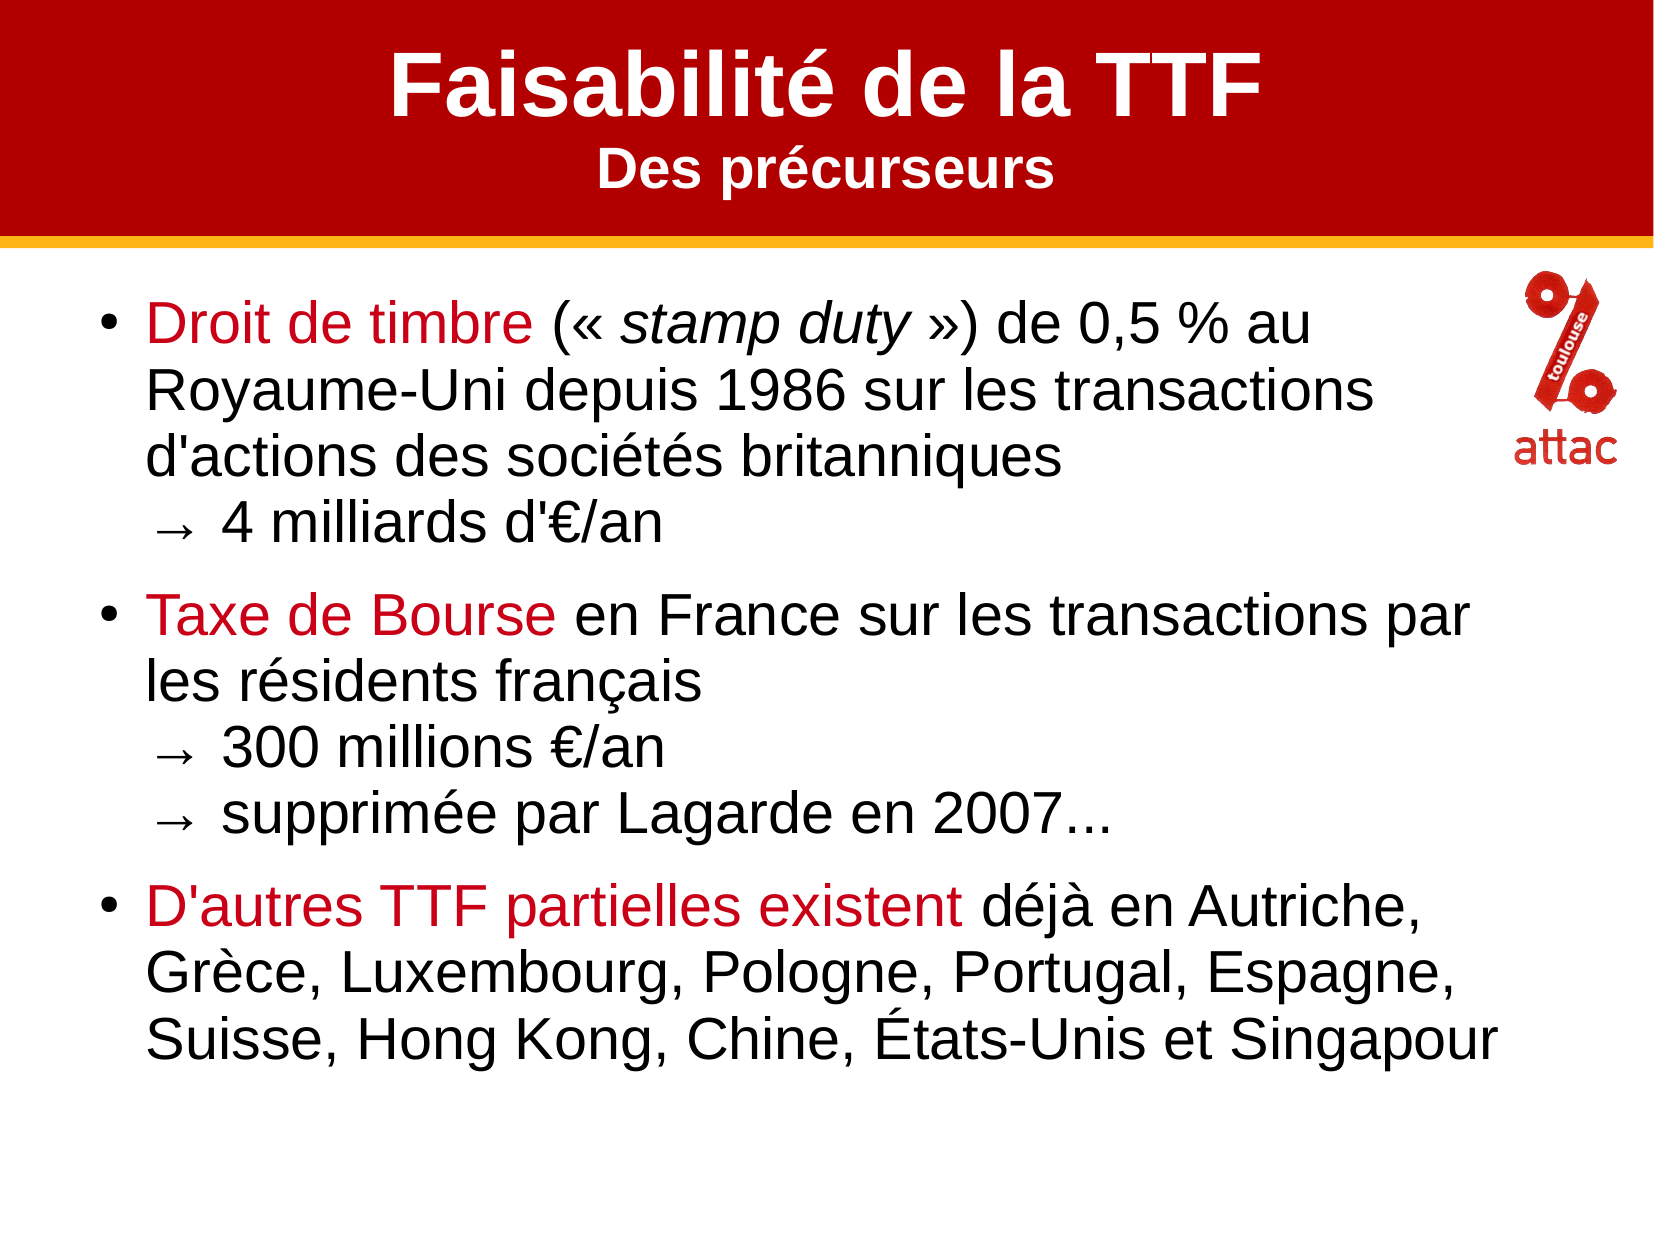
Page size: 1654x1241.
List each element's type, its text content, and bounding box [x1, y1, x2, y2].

list Droit de timbre (« stamp duty ») de 0,5 % au Royaume-Uni depuis 1986 sur les transactions d'actions des sociétés britanniques → 4 milliards d'€/an Taxe de Bourse en France sur les transactions par les résidents français → 300 millions €/an → supprimée par Lagarde en 2007... D'autres TTF partielles existent déjà en Autriche, Grèce, Luxembourg, Pologne, Portugal, Espagne, Suisse, Hong Kong, Chine, États-Unis et Singapour [82, 290, 1506, 1093]
title Faisabilité de la TTF Des précurseurs [82, 21, 1571, 214]
picture [1509, 265, 1625, 473]
